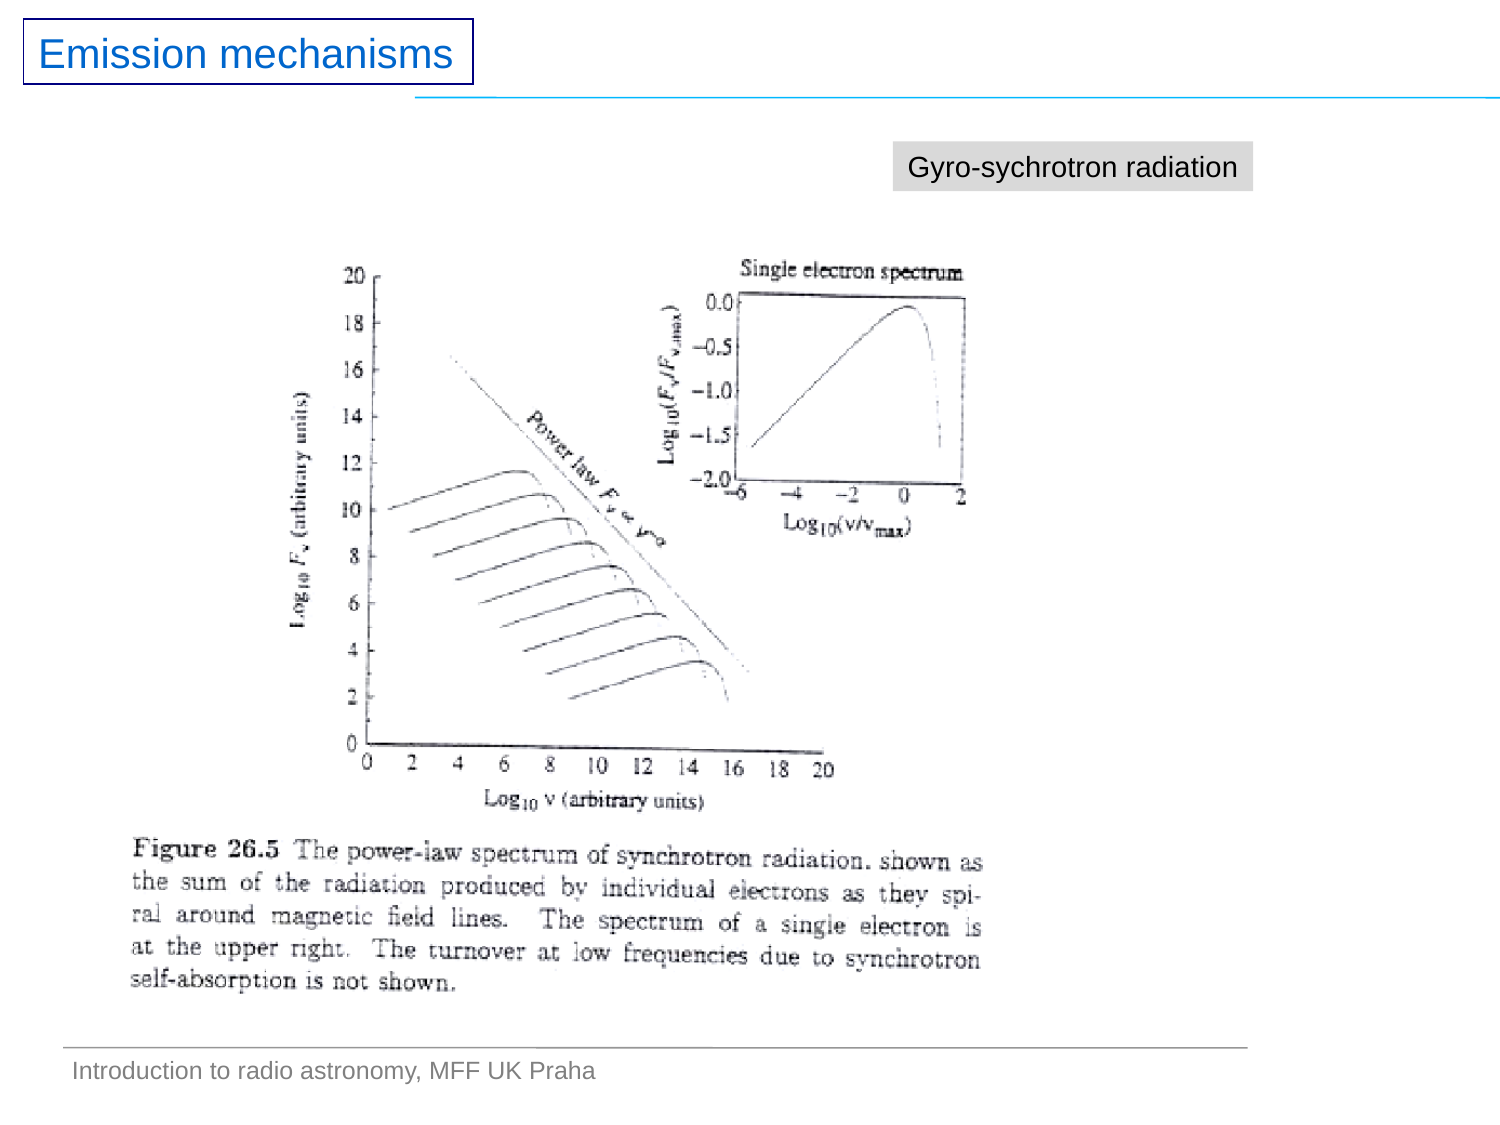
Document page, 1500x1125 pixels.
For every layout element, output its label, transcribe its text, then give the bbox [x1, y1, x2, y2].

text_box Emission mechanisms [23, 18, 473, 85]
picture [41, 192, 1036, 1011]
text_box Gyro-sychrotron radiation [892, 141, 1254, 192]
